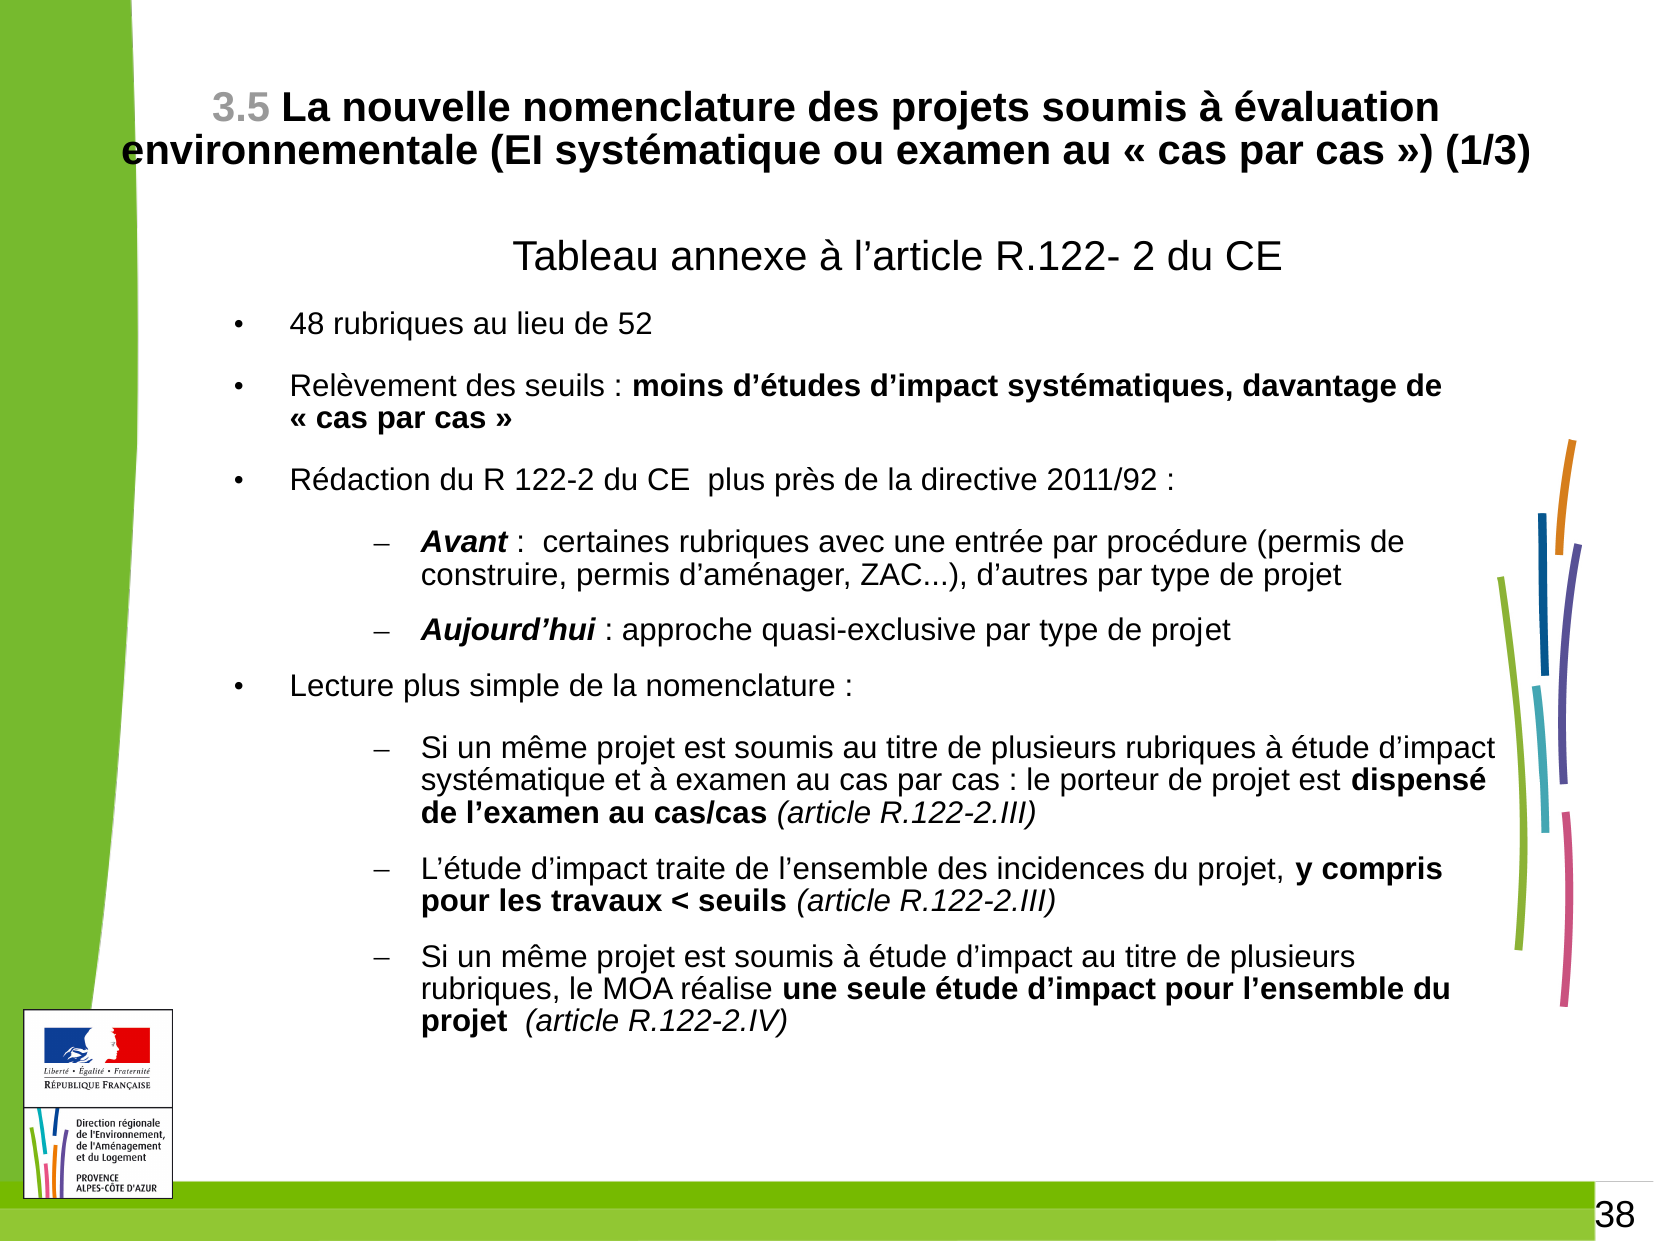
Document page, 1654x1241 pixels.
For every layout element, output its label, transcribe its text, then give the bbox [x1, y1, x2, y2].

title 3.5 La nouvelle nomenclature des projets soumis à évaluation environnementale (EI systématique ou examen au « cas par cas ») (1/3) [82, 49, 1571, 257]
list Tableau annexe à l’article R.122- 2 du CE 48 rubriques au lieu de 52 Relèvement des seuils : moins d’études d’impact systématiques, davantage de « cas par cas » Rédaction du R 122-2 du CE plus près de la directive 2011/92 : Avant : certaines rubriques avec une entrée par procédure (permis de construire, permis d’aménager, ZAC...), d’autres par type de projet Aujourd’hui : approche quasi-exclusive par type de projet Lecture plus simple de la nomenclature : Si un même projet est soumis au titre de plusieurs rubriques à étude d’impact systématique et à examen au cas par cas : le porteur de projet est dispensé de l’examen au cas/cas (article R.122-2.III) L’étude d’impact traite de l’ensemble des incidences du projet, y compris pour les travaux < seuils (article R.122-2.III) Si un même projet est soumis à étude d’impact au titre de plusieurs rubriques, le MOA réalise une seule étude d’impact pour l’ensemble du projet (article R.122-2.IV) [177, 236, 1507, 1054]
picture [0, 0, 1654, 1241]
